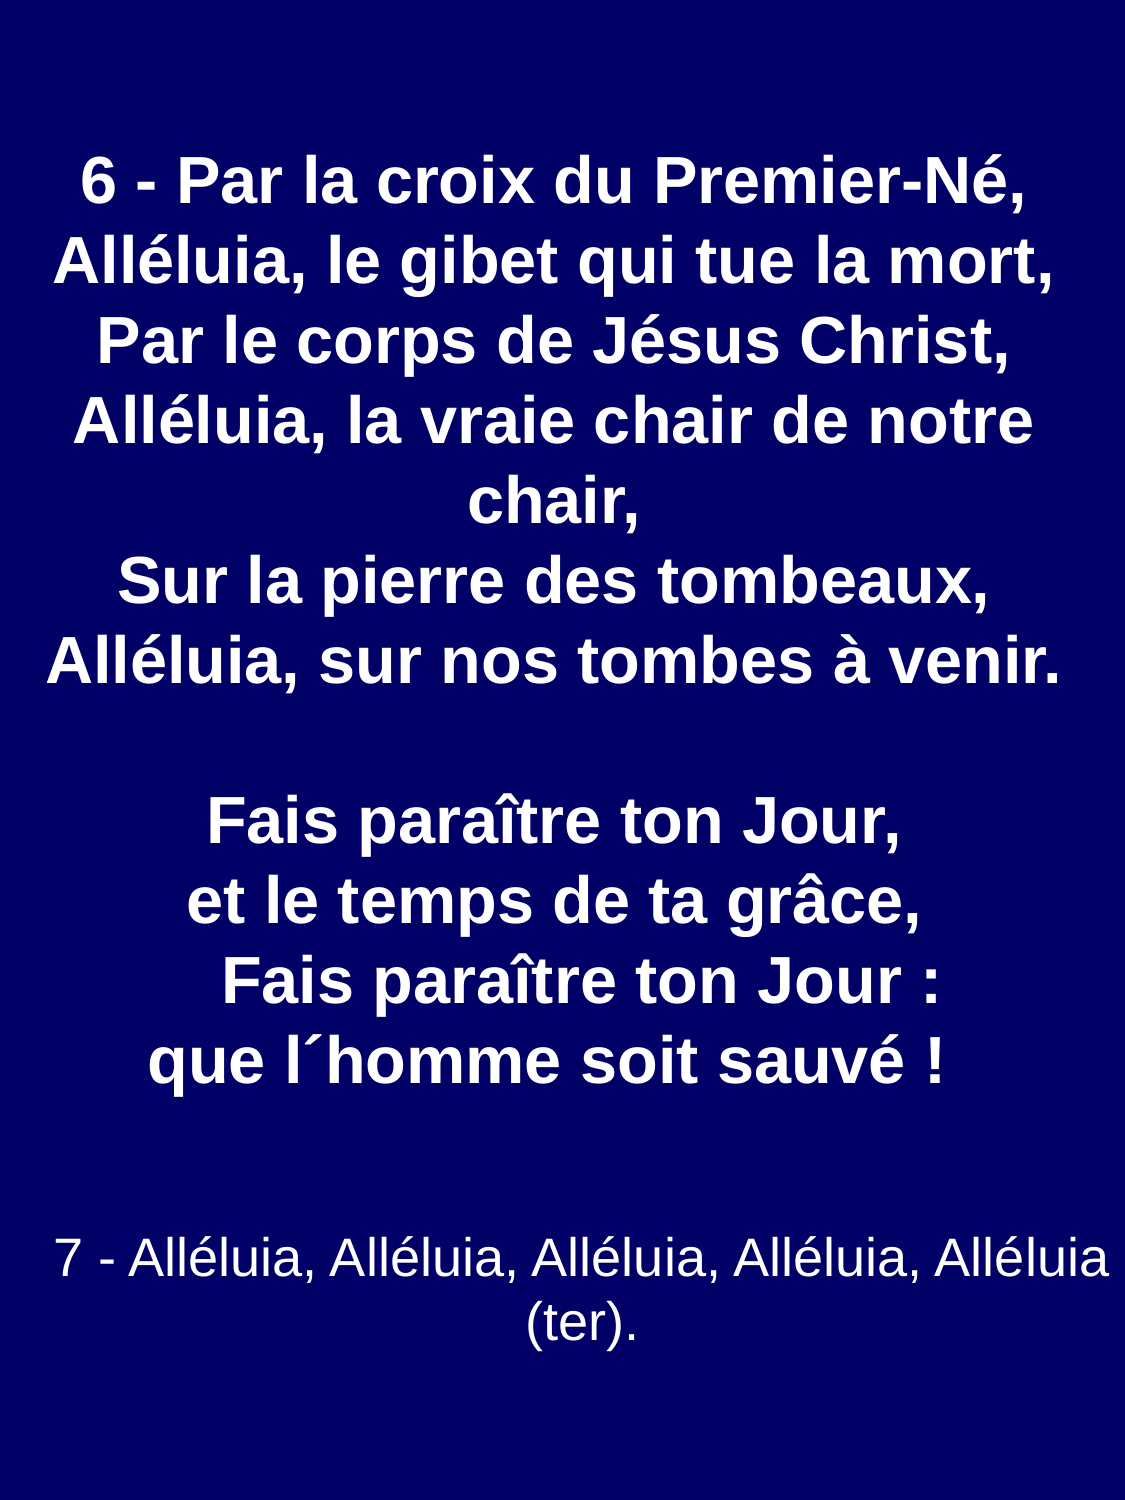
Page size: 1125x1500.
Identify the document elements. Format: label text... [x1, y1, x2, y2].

text_box 6 - Par la croix du Premier-Né, Alléluia, le gibet qui tue la mort, Par le corps de Jésus Christ, Alléluia, la vraie chair de notre chair, Sur la pierre des tombeaux, Alléluia, sur nos tombes à venir. Fais paraître ton Jour, et le temps de ta grâce, Fais paraître ton Jour : que l´homme soit sauvé ! 7 - Alléluia, Alléluia, Alléluia, Alléluia, Alléluia (ter). [0, 129, 1125, 1486]
